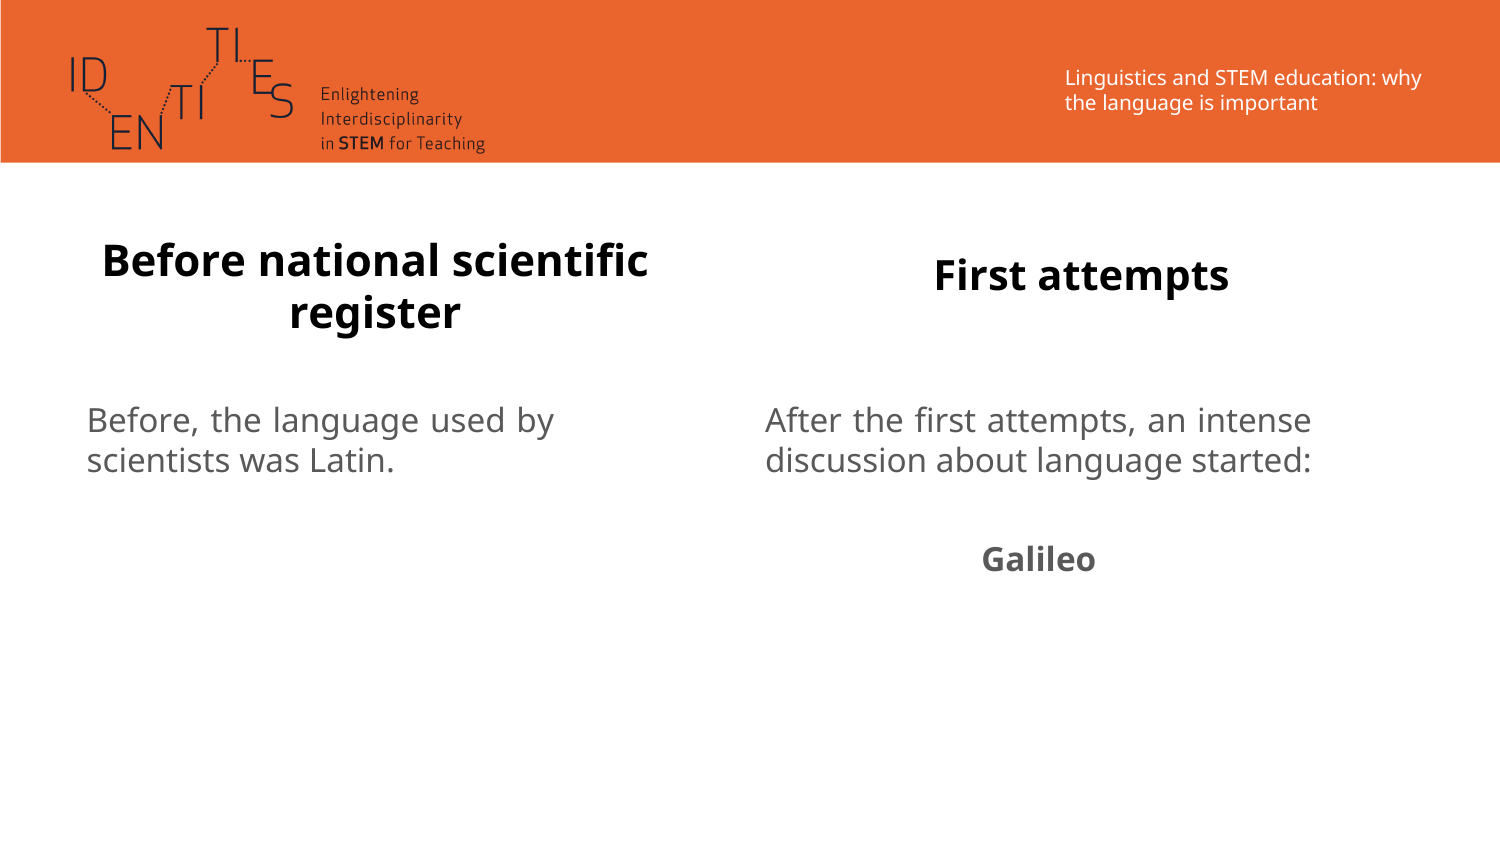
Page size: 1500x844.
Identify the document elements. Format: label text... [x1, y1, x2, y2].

text_box [0, 0, 1500, 163]
list Before, the language used by scientists was Latin. [71, 391, 673, 555]
list Before national scientific register [75, 188, 676, 345]
text_box Linguistics and STEM education: why the language is important [1049, 57, 1472, 164]
picture [71, 24, 485, 157]
list After the first attempts, an intense discussion about language started: Galileo [750, 391, 1414, 684]
list First attempts [750, 227, 1414, 307]
